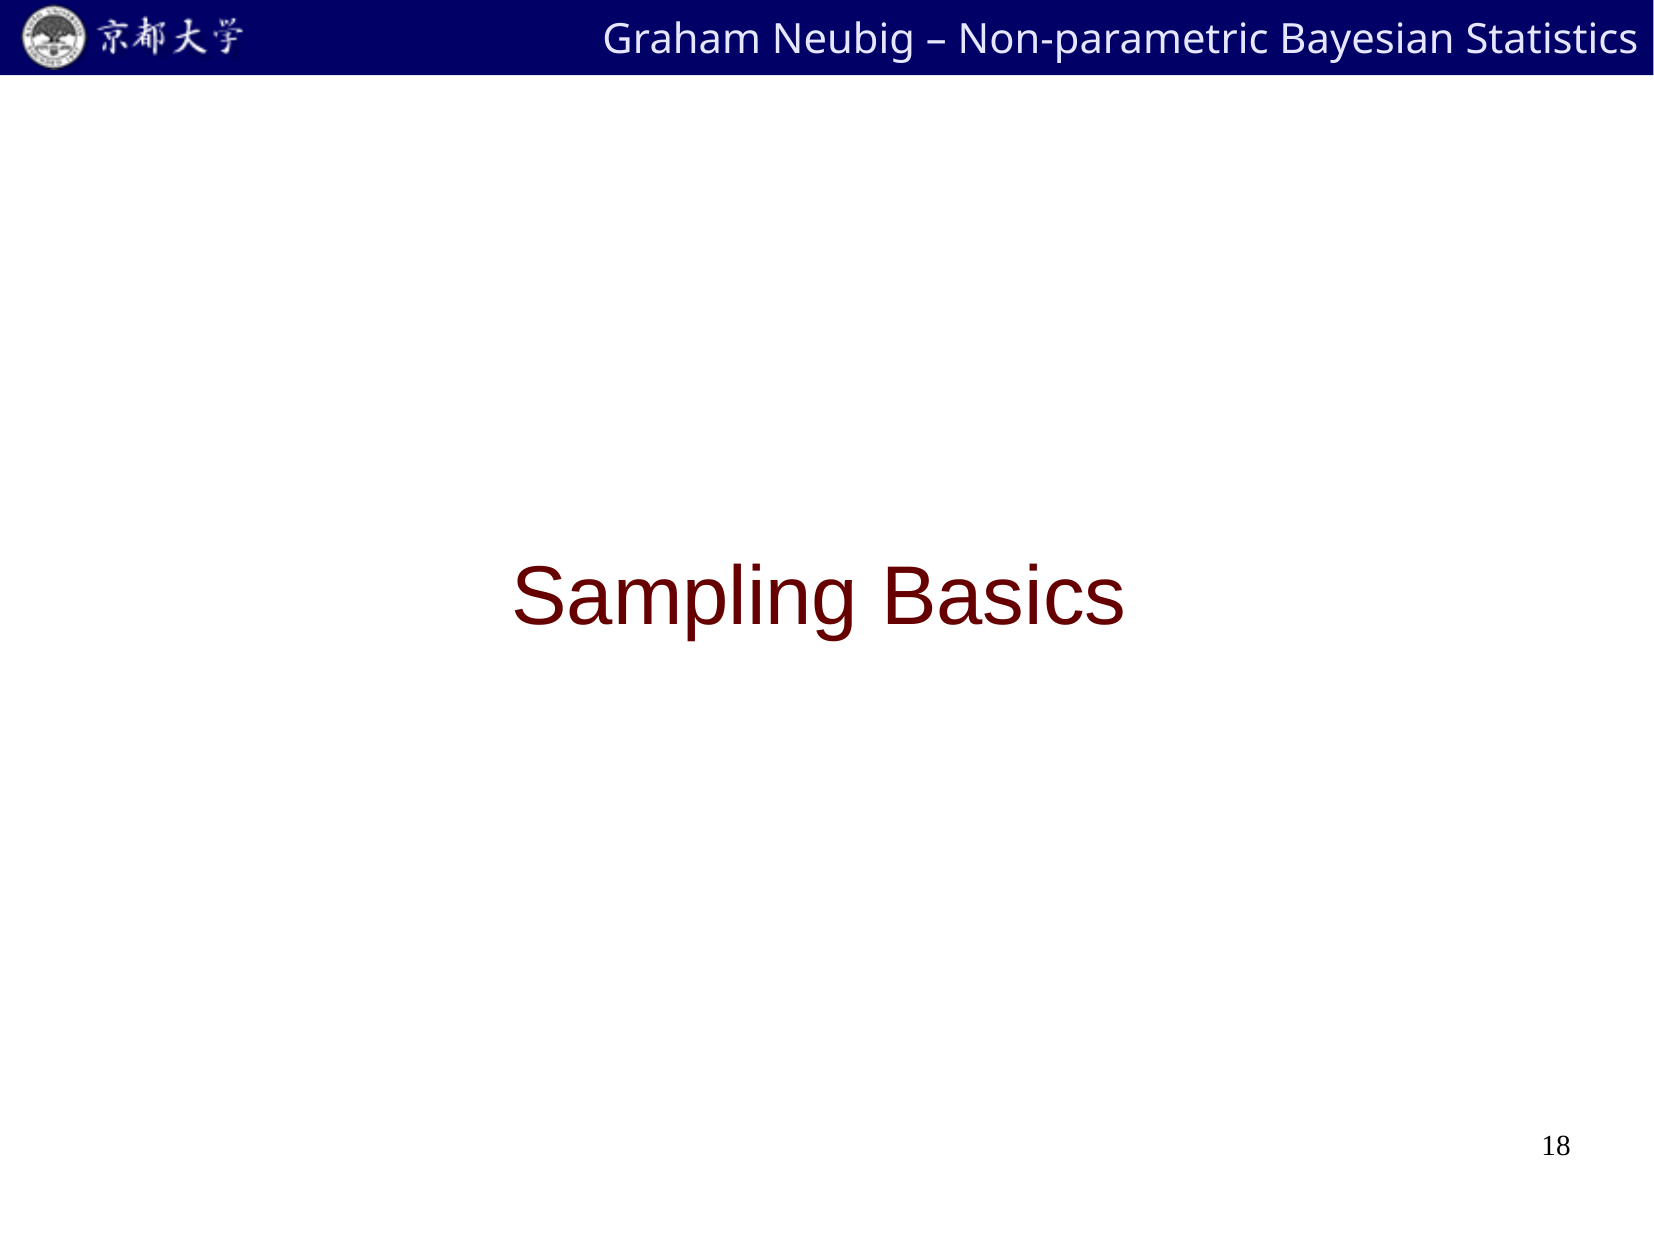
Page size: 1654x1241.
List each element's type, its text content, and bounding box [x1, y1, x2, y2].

title Sampling Basics [75, 507, 1564, 685]
picture [0, 0, 247, 70]
